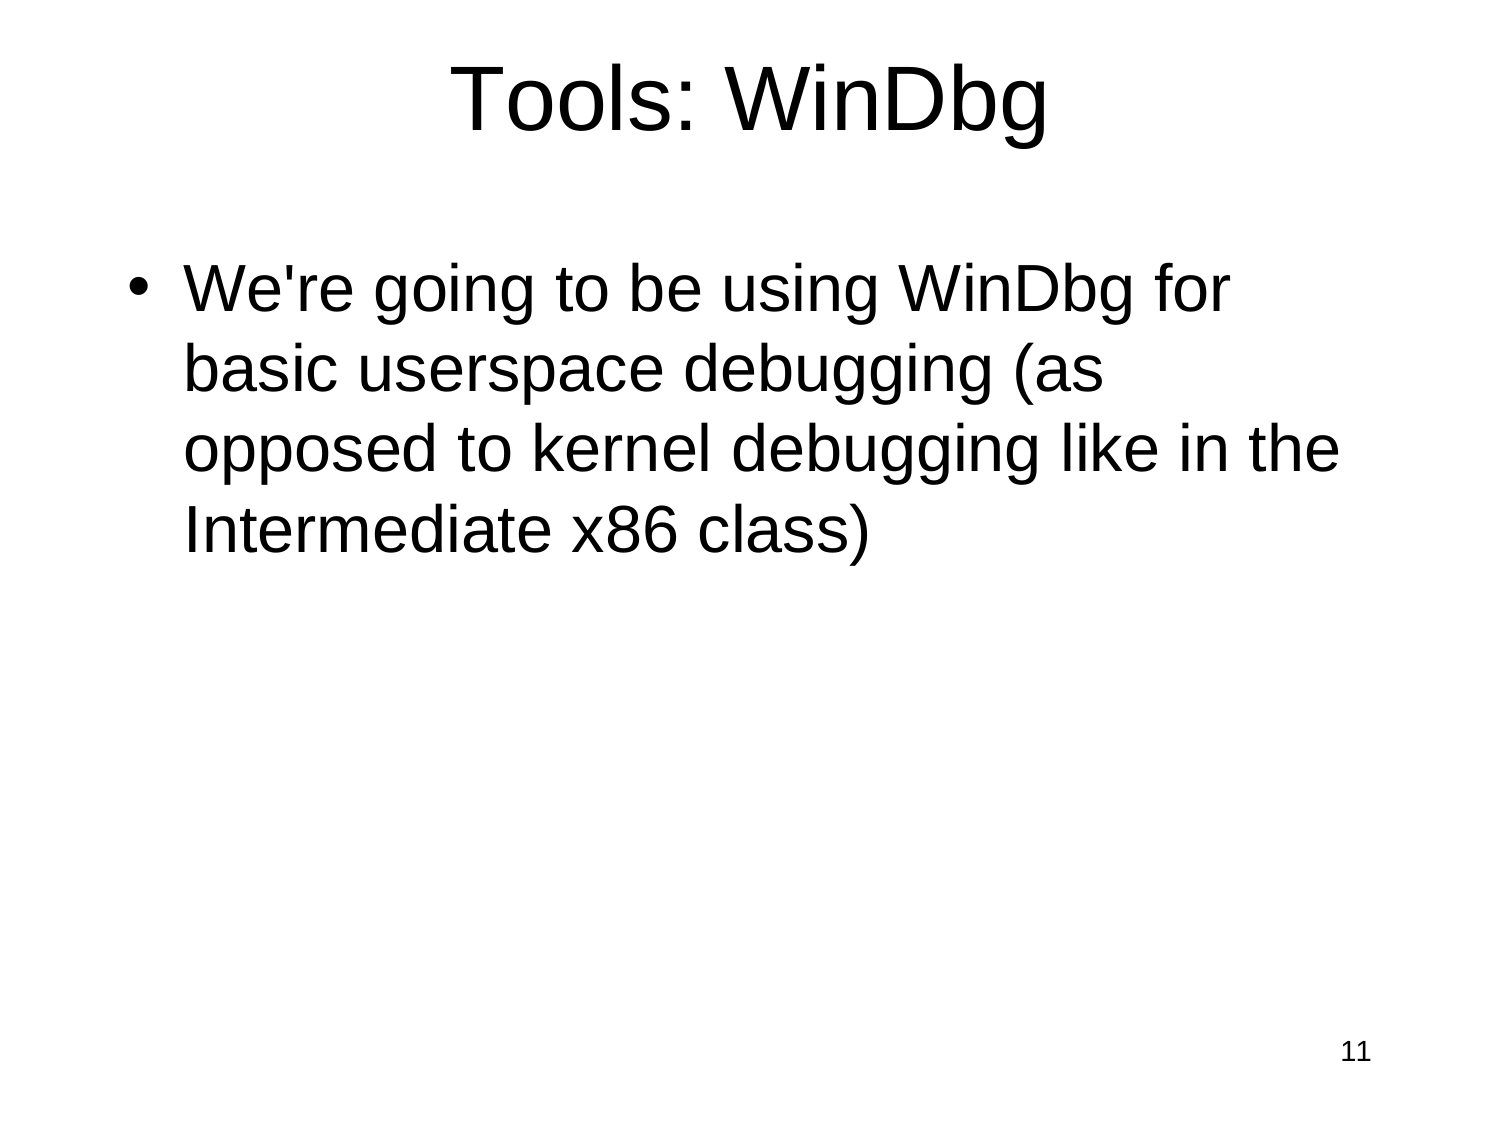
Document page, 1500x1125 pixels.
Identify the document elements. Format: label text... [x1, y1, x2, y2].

title Tools: WinDbg [0, 0, 1500, 188]
text_box <number> [1074, 1025, 1388, 1101]
list We're going to be using WinDbg for basic userspace debugging (as opposed to kernel debugging like in the Intermediate x86 class) [112, 237, 1388, 1051]
